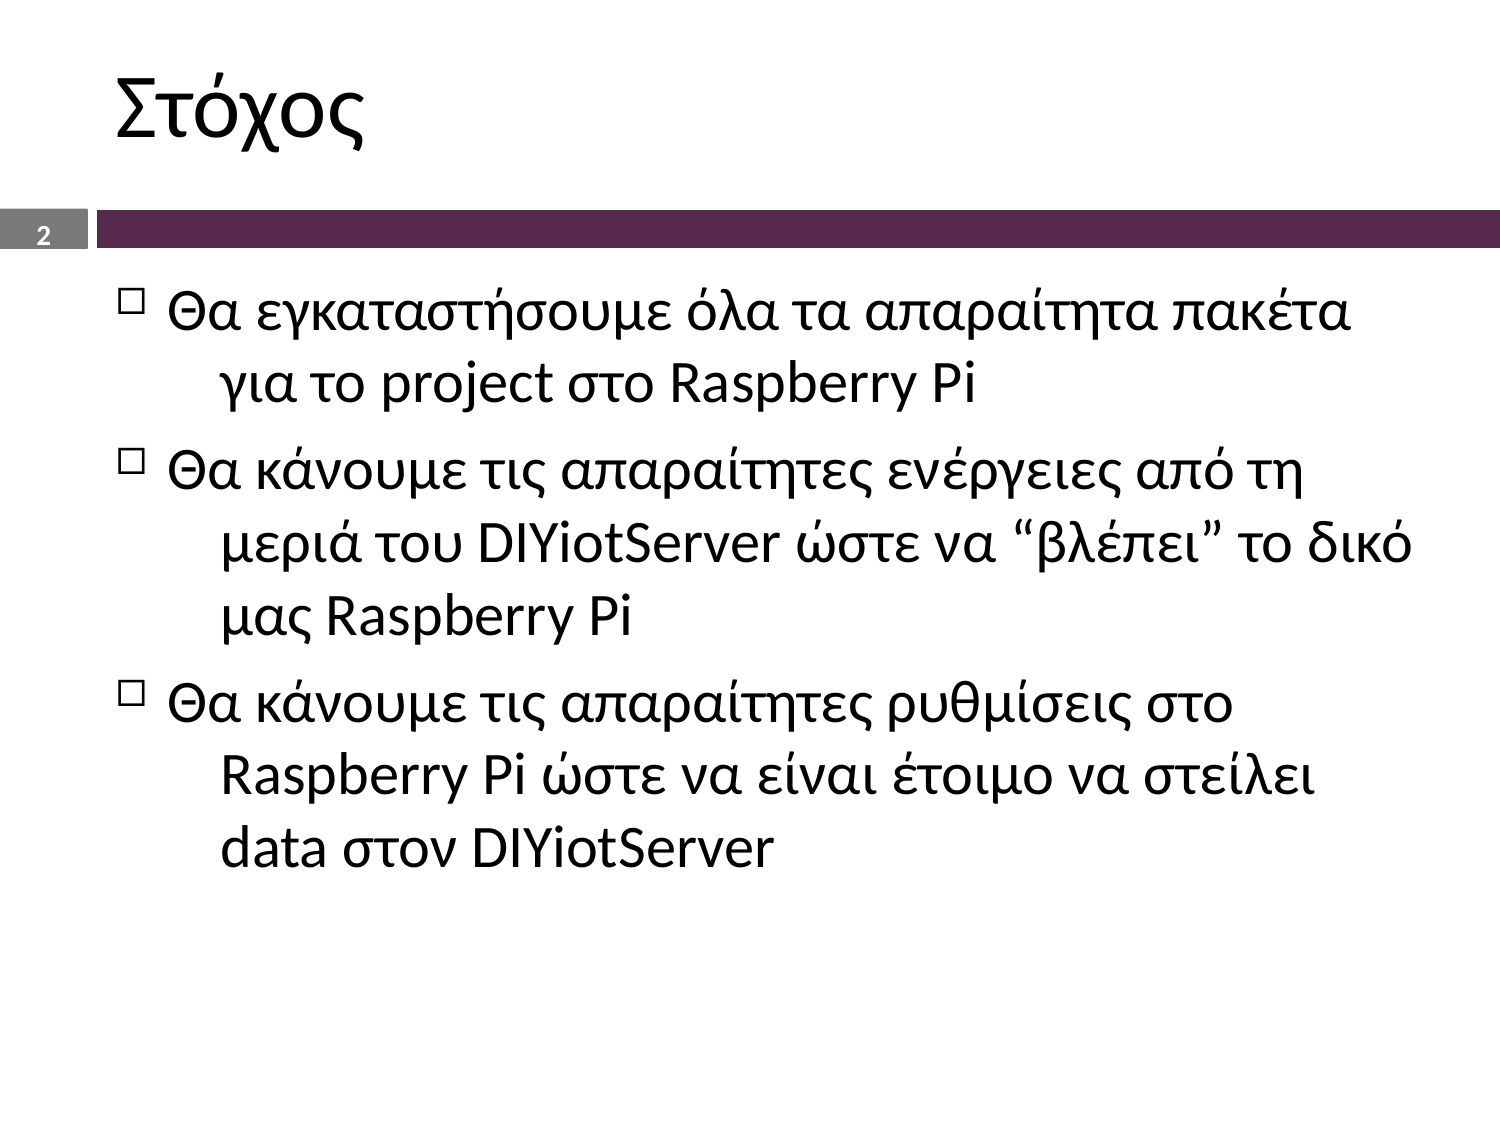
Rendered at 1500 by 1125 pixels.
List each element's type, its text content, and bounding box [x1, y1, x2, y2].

title Στόχος [100, 19, 1438, 182]
list Θα εγκαταστήσουμε όλα τα απαραίτητα πακέτα για το project στο Raspberry Pi Θα κάνουμε τις απαραίτητες ενέργειες από τη μεριά του DIYiotServer ώστε να “βλέπει” το δικό μας Raspberry Pi Θα κάνουμε τις απαραίτητες ρυθμίσεις στο Raspberry Pi ώστε να είναι έτοιμο να στείλει data στον DIYiotServer [100, 262, 1438, 1000]
text_box [0, 208, 88, 249]
